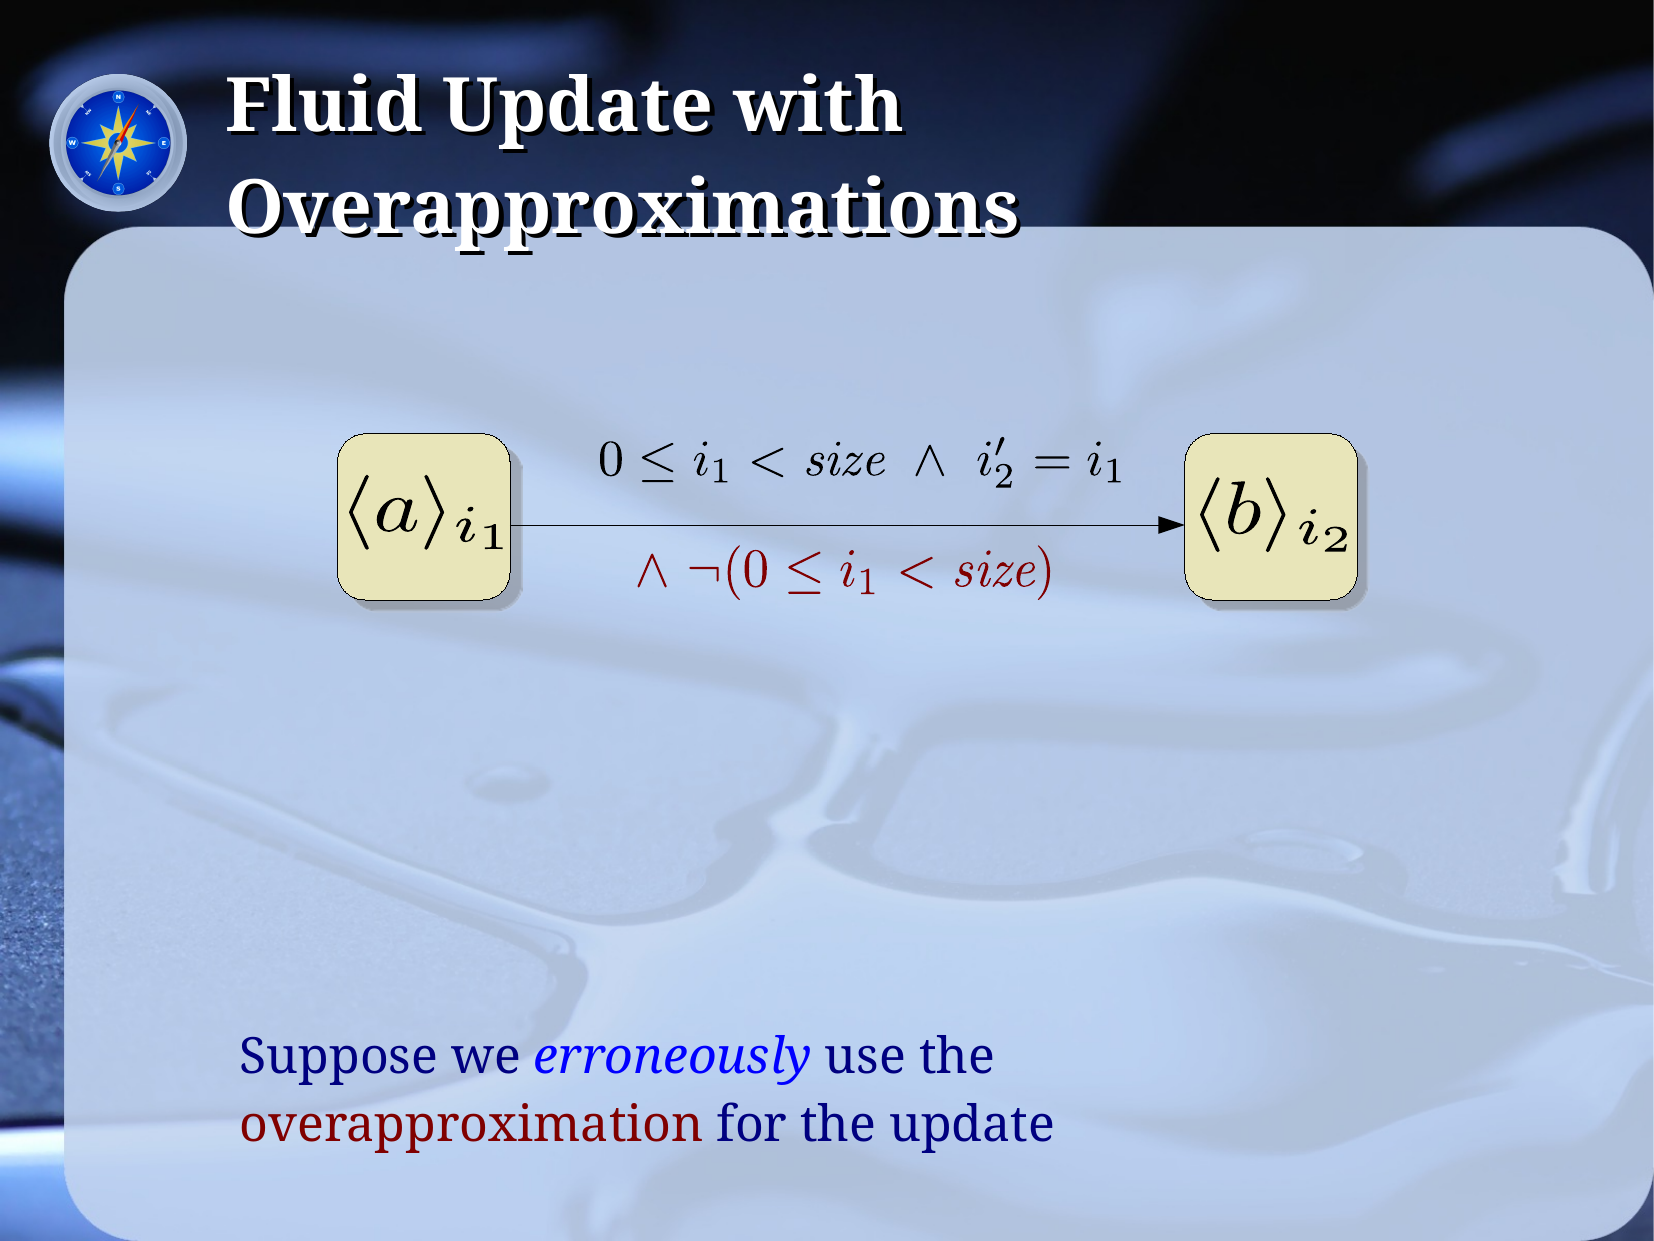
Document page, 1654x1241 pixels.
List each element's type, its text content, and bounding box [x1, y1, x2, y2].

text_box Suppose we erroneously use the overapproximation for the update [225, 1012, 1463, 1141]
text_box [337, 433, 511, 601]
picture [0, 0, 1654, 1241]
text_box [1184, 433, 1358, 601]
title Fluid Update with Overapproximations [225, 49, 1571, 257]
